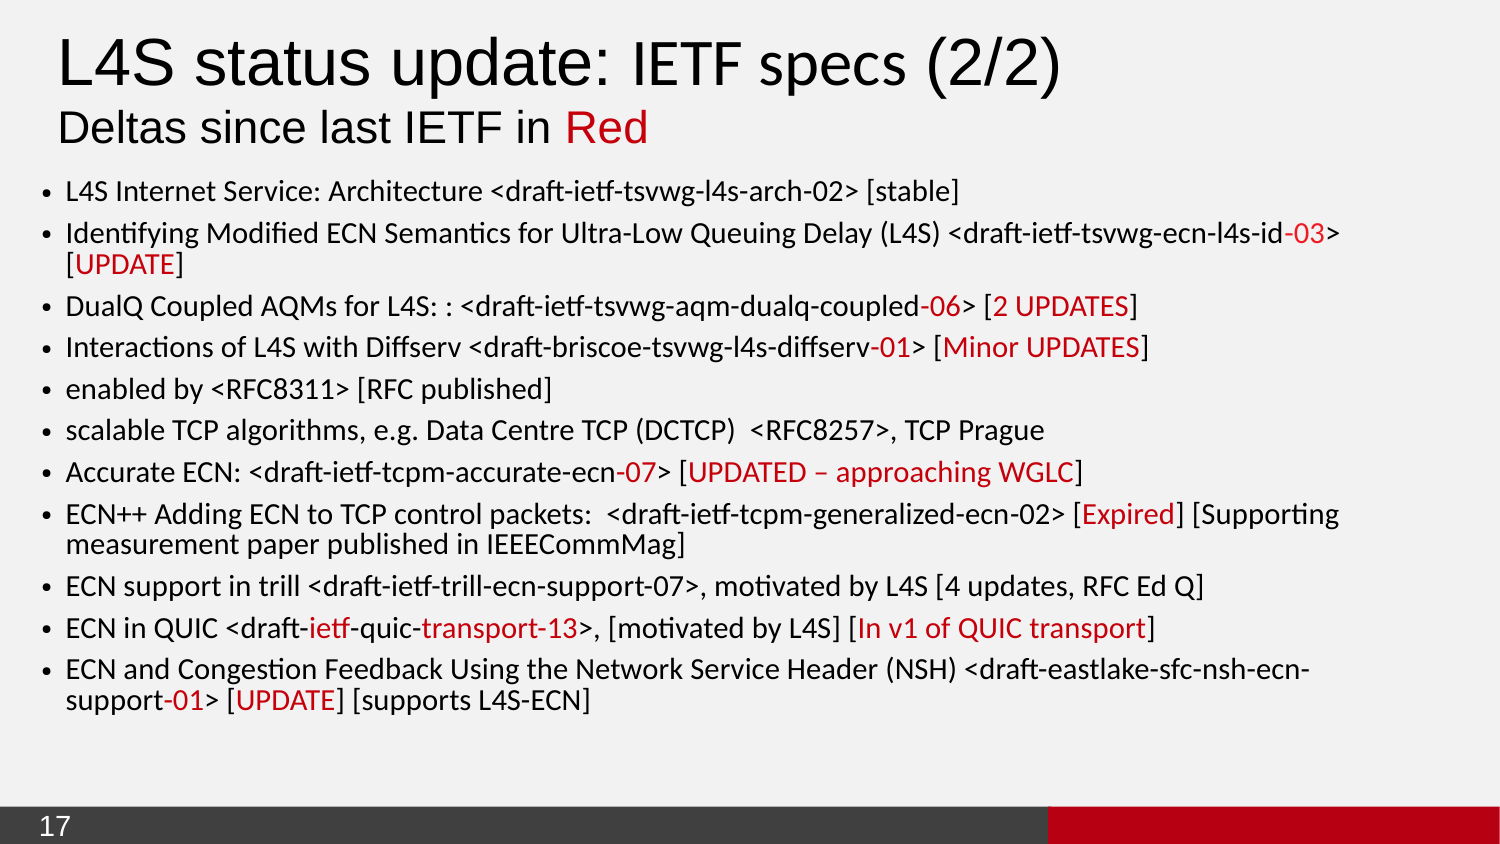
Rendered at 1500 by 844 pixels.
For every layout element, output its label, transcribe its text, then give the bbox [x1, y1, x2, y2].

title L4S status update: IETF specs (2/2) Deltas since last IETF in Red [57, 13, 1445, 166]
list L4S Internet Service: Architecture <draft-ietf-tsvwg-l4s-arch-02> [stable] Identifying Modified ECN Semantics for Ultra-Low Queuing Delay (L4S) <draft-ietf-tsvwg-ecn-l4s-id-03> [UPDATE] DualQ Coupled AQMs for L4S: : <draft-ietf-tsvwg-aqm-dualq-coupled-06> [2 UPDATES] Interactions of L4S with Diffserv <draft-briscoe-tsvwg-l4s-diffserv-01> [Minor UPDATES] enabled by <RFC8311> [RFC published] scalable TCP algorithms, e.g. Data Centre TCP (DCTCP) <RFC8257>, TCP Prague Accurate ECN: <draft-ietf-tcpm-accurate-ecn-07> [UPDATED – approaching WGLC] ECN++ Adding ECN to TCP control packets: <draft-ietf-tcpm-generalized-ecn-02> [Expired] [Supporting measurement paper published in IEEECommMag] ECN support in trill <draft-ietf-trill-ecn-support-07>, motivated by L4S [4 updates, RFC Ed Q] ECN in QUIC <draft-ietf-quic-transport-13>, [motivated by L4S] [In v1 of QUIC transport] ECN and Congestion Feedback Using the Network Service Header (NSH) <draft-eastlake-sfc-nsh-ecn-support-01> [UPDATE] [supports L4S-ECN] [33, 178, 1410, 723]
